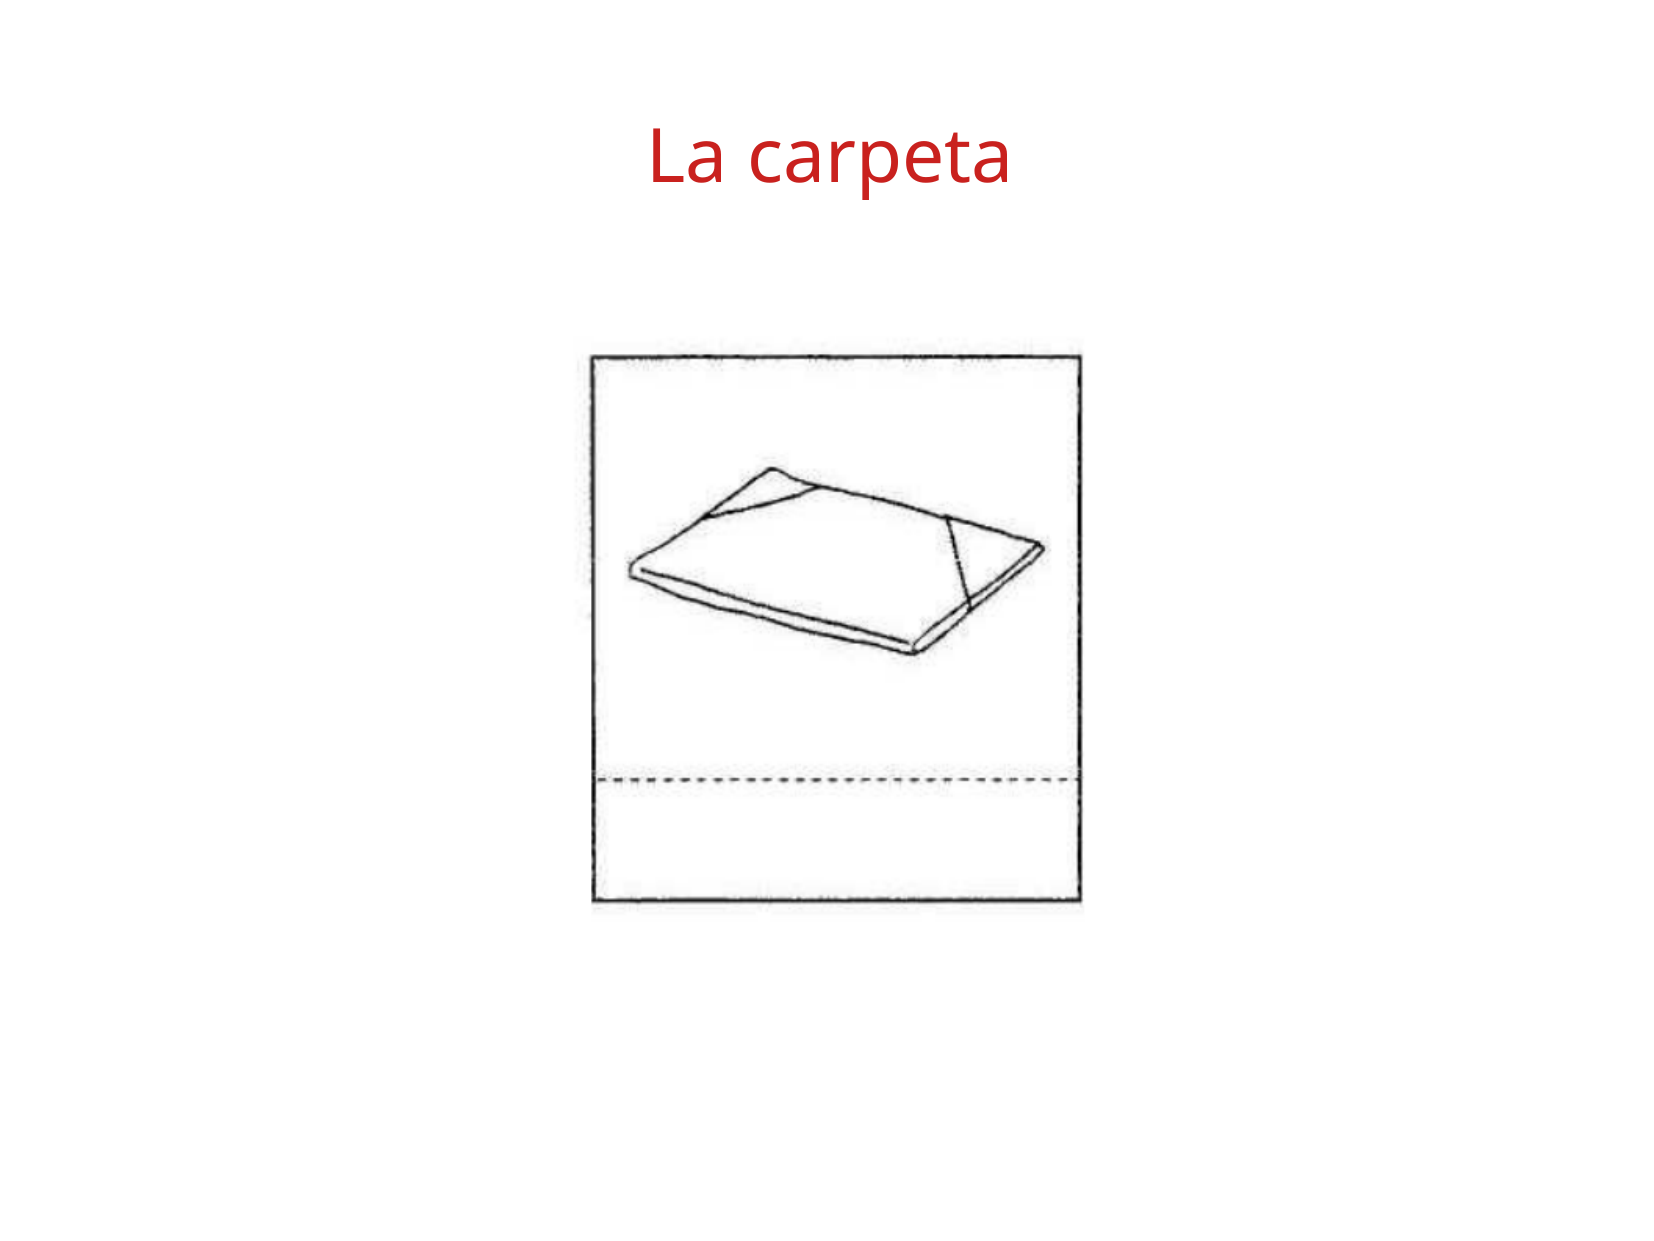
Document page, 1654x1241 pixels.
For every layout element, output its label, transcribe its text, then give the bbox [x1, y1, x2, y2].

picture [565, 328, 1111, 922]
text_box La carpeta [289, 49, 1371, 257]
